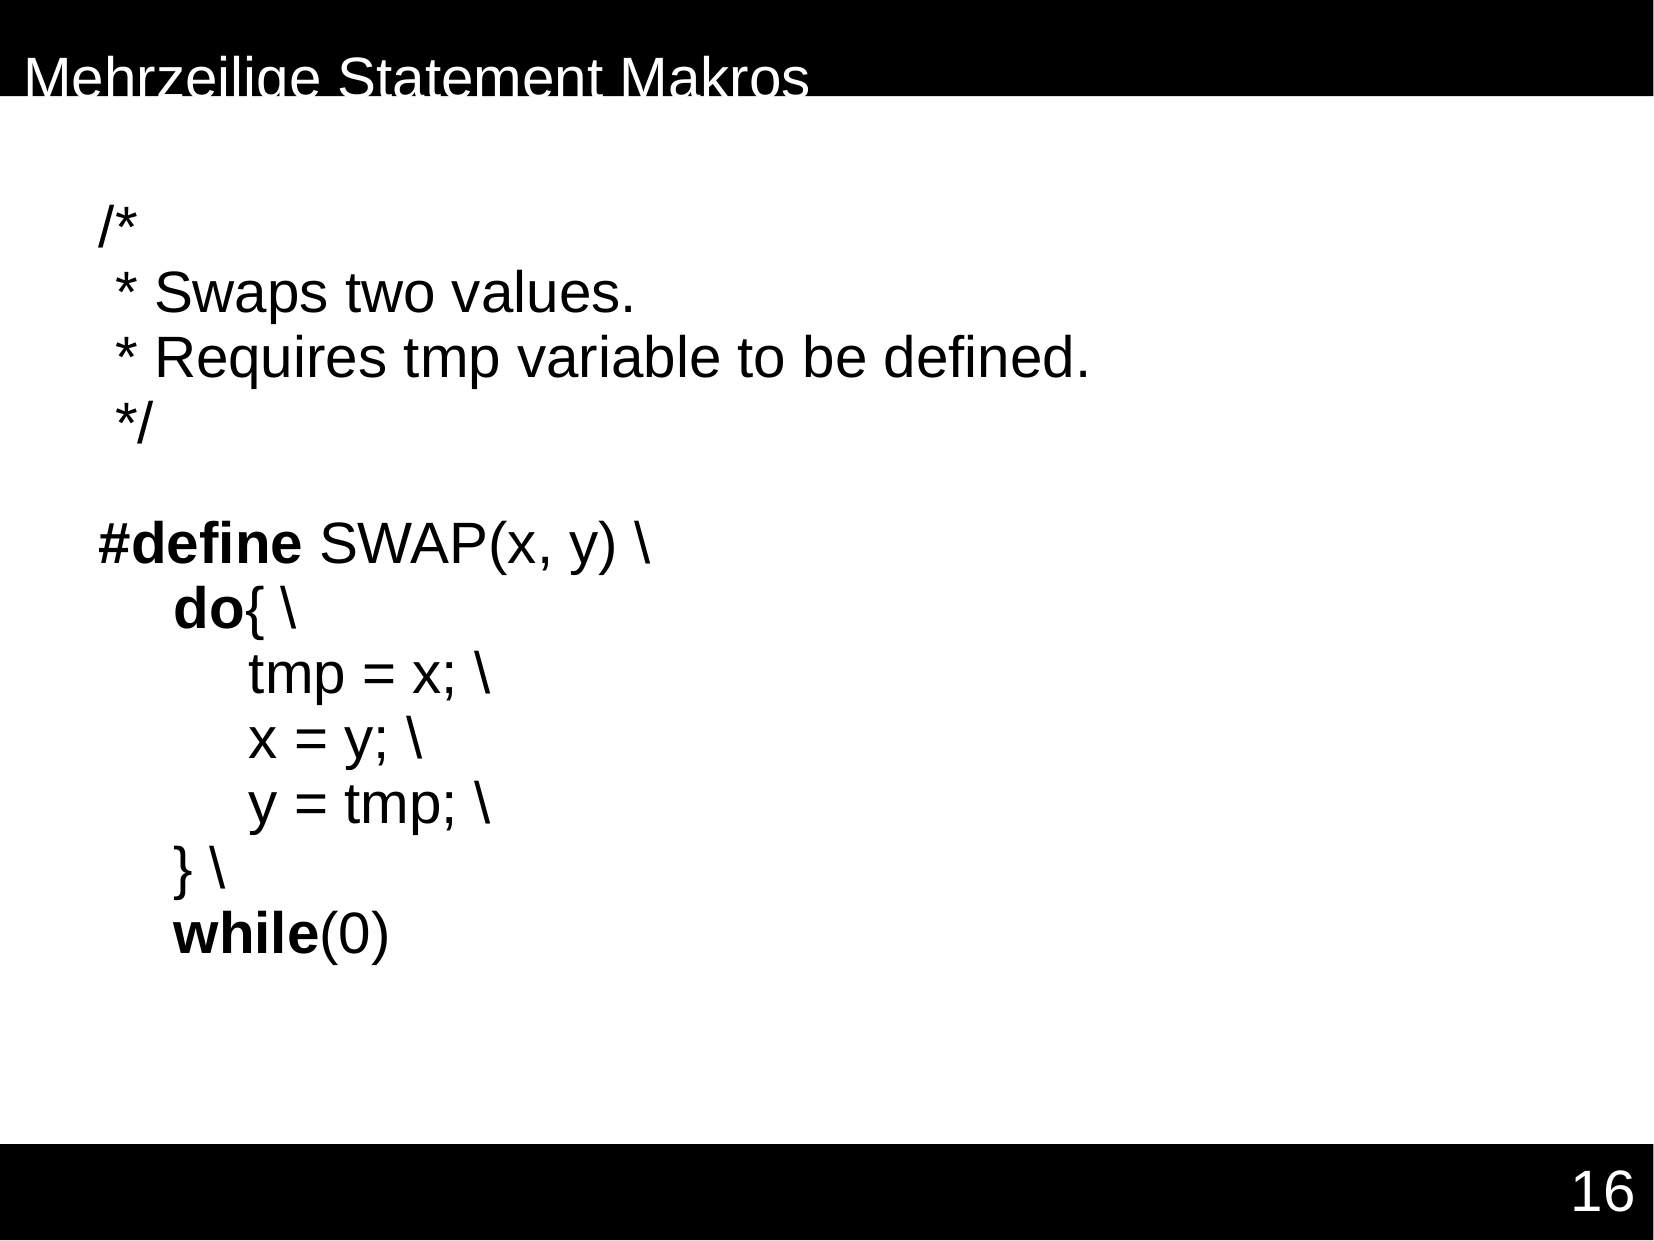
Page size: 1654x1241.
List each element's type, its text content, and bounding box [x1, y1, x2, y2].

text_box Mehrzeilige Statement Makros [8, 6, 842, 94]
text_box /* * Swaps two values. * Requires tmp variable to be defined. */ #define SWAP(x, y) \ do{ \ tmp = x; \ x = y; \ y = tmp; \ } \ while(0) [84, 187, 1654, 1206]
